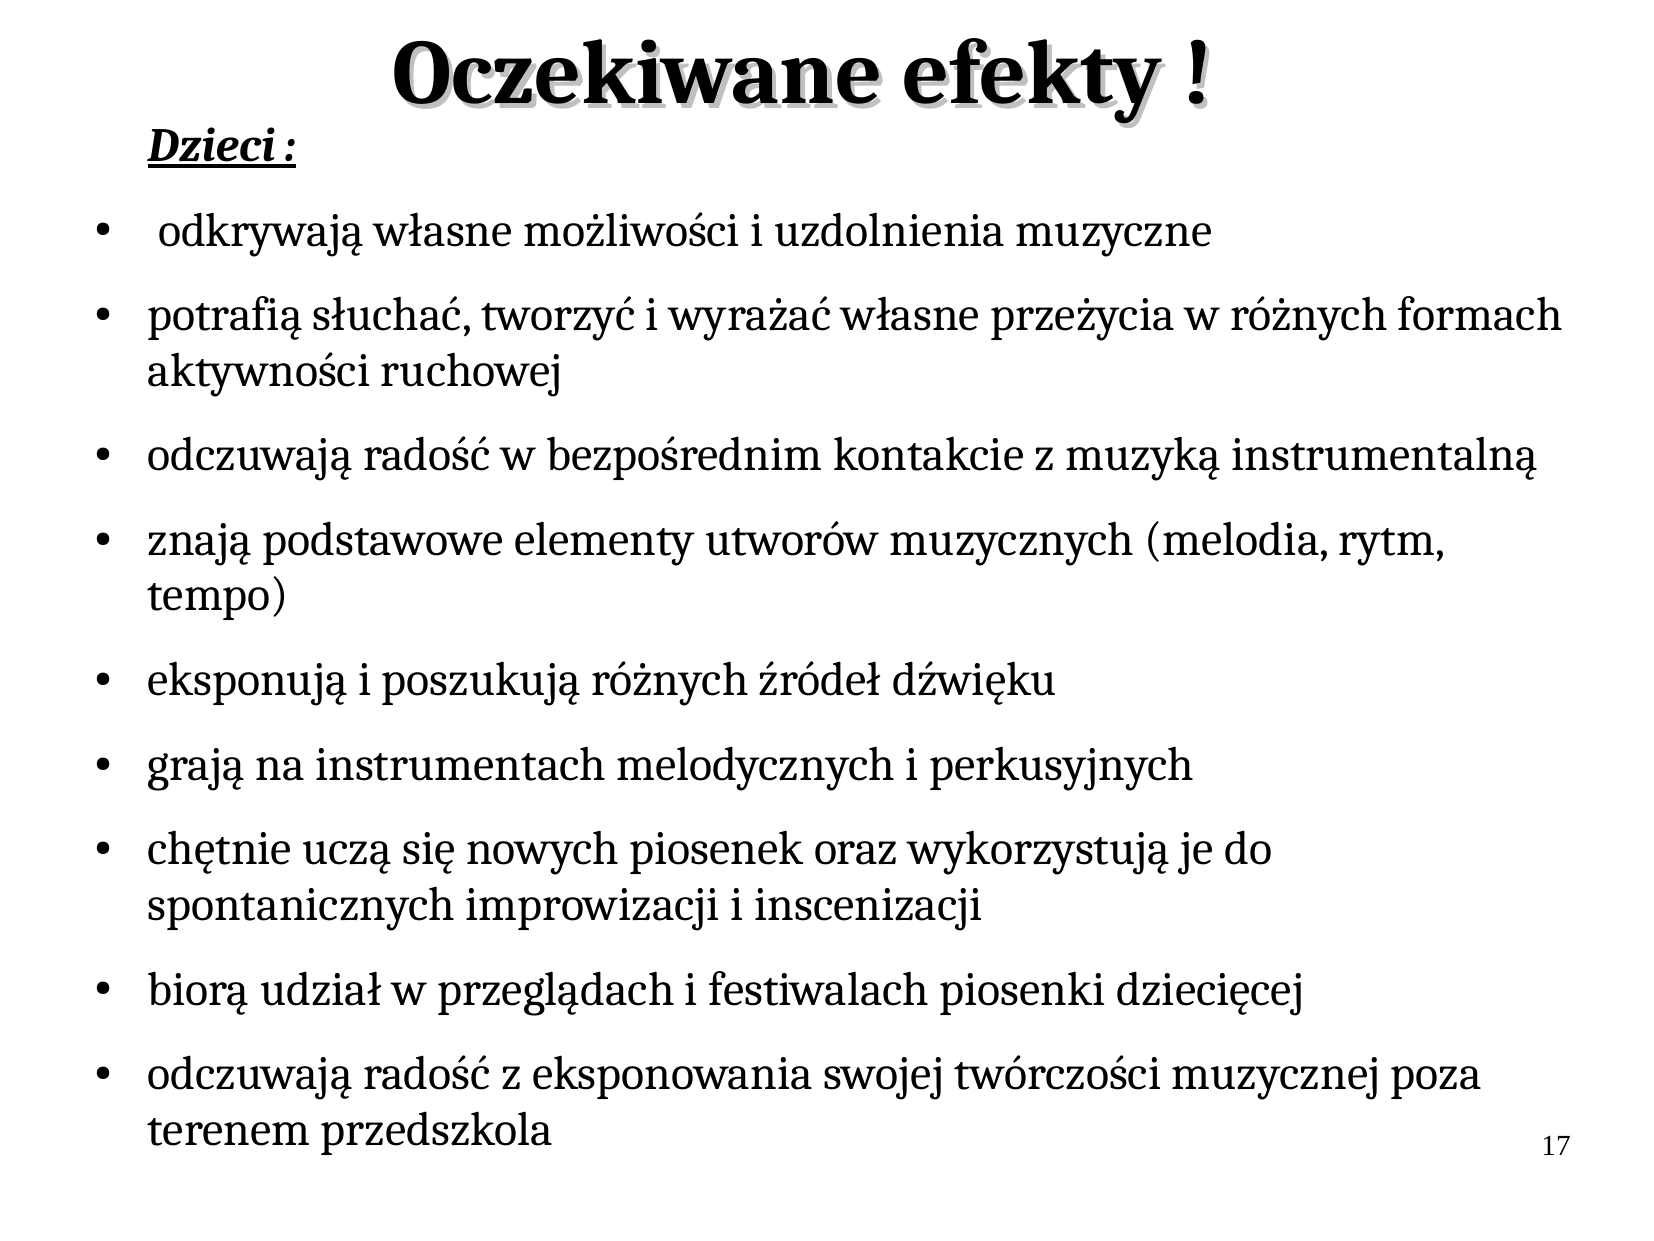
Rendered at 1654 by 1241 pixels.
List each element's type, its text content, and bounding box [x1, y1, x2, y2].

list Dzieci : odkrywają własne możliwości i uzdolnienia muzyczne potrafią słuchać, tworzyć i wyrażać własne przeżycia w różnych formach aktywności ruchowej odczuwają radość w bezpośrednim kontakcie z muzyką instrumentalną znają podstawowe elementy utworów muzycznych (melodia, rytm, tempo) eksponują i poszukują różnych źródeł dźwięku grają na instrumentach melodycznych i perkusyjnych chętnie uczą się nowych piosenek oraz wykorzystują je do spontanicznych improwizacji i inscenizacji biorą udział w przeglądach i festiwalach piosenki dziecięcej odczuwają radość z eksponowania swojej twórczości muzycznej poza terenem przedszkola [76, 118, 1565, 1228]
title Oczekiwane efekty ! [59, 0, 1548, 178]
